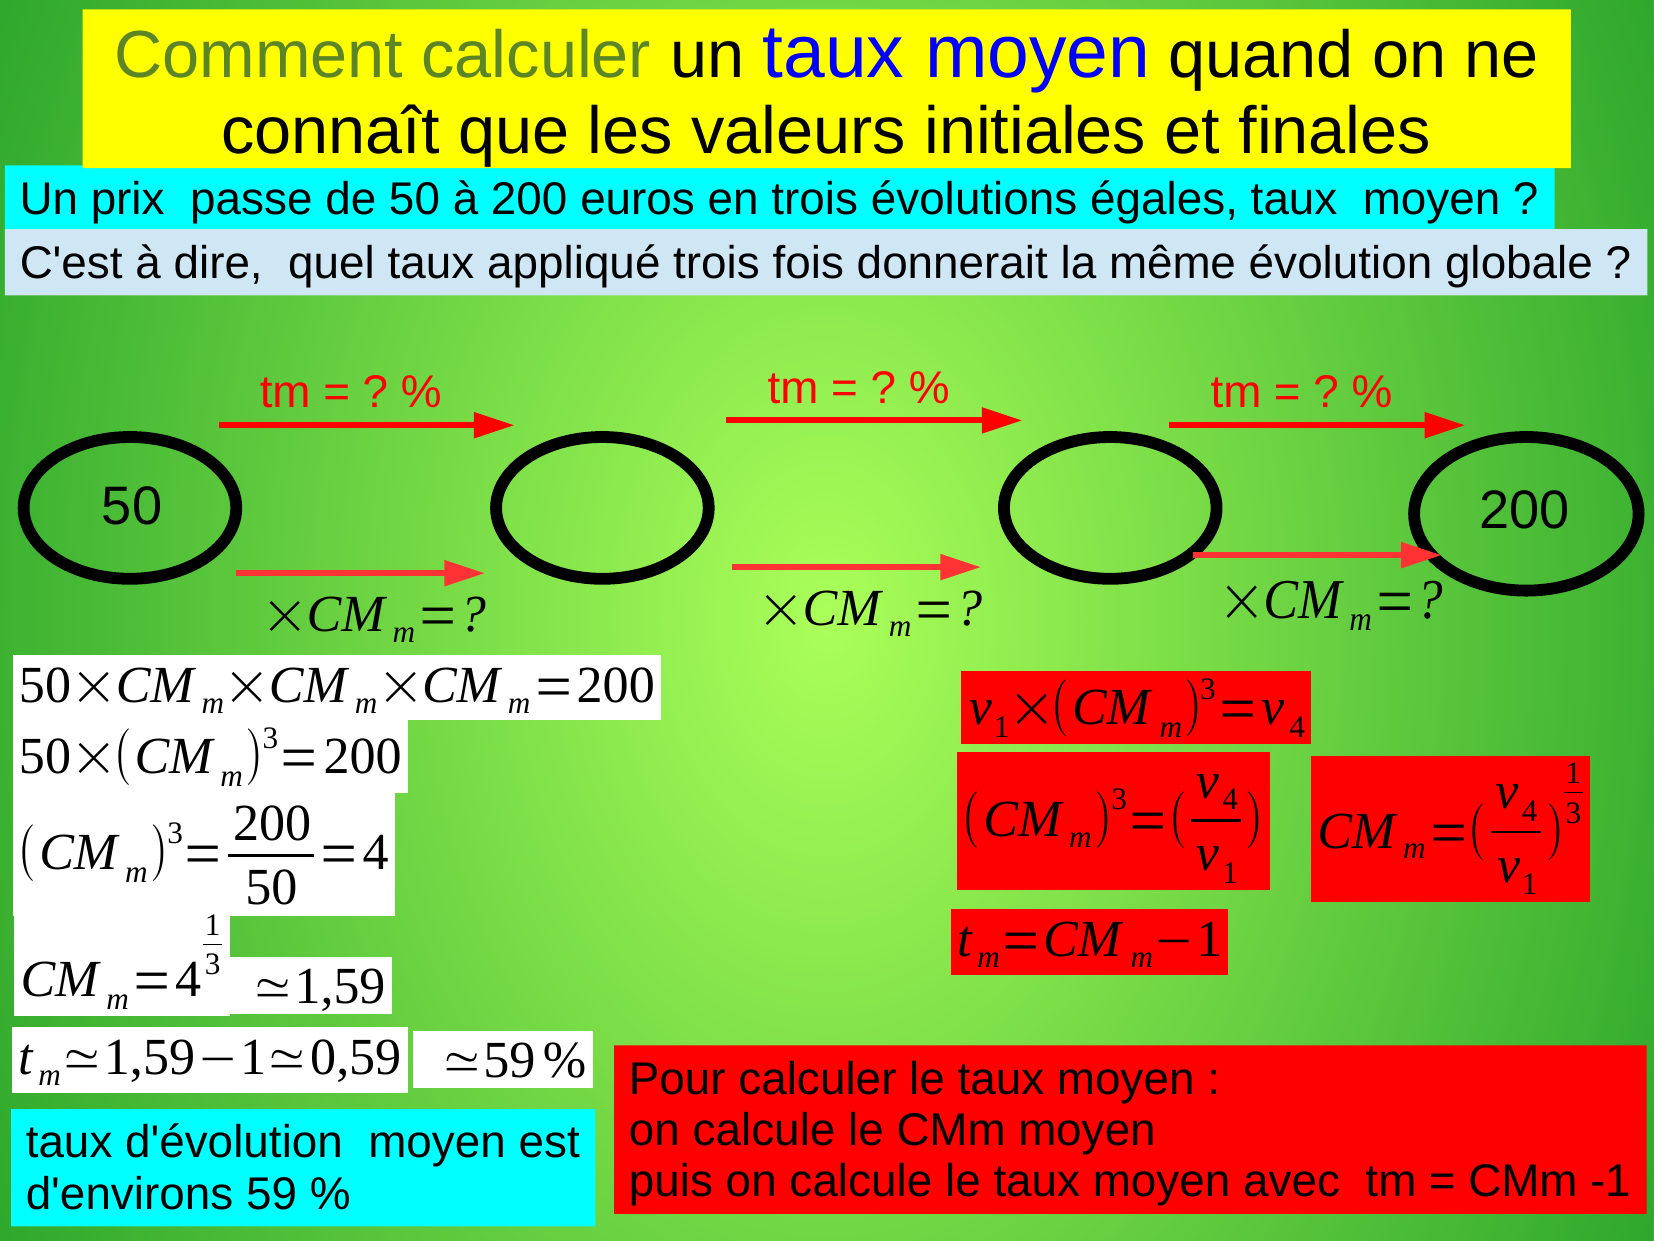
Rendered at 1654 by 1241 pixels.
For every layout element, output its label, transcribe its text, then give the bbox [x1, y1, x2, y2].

chart [956, 752, 1270, 891]
text_box Pour calculer le taux moyen : on calcule le CMm moyen puis on calcule le taux moyen avec tm = CMm -1 [614, 1045, 1647, 1214]
text_box 50 [87, 467, 178, 544]
title Comment calculer un taux moyen quand on ne connaît que les valeurs initiales et finales [82, 9, 1571, 169]
text_box tm = ? % [752, 354, 976, 421]
chart [1311, 755, 1591, 902]
chart [732, 578, 989, 645]
chart [1192, 567, 1450, 639]
chart [236, 585, 493, 651]
text_box Un prix passe de 50 à 200 euros en trois évolutions égales, taux moyen ? [4, 165, 1555, 229]
chart [950, 909, 1229, 975]
text_box C'est à dire, quel taux appliqué trois fois donnerait la même évolution globale ? [4, 229, 1648, 296]
chart [412, 1030, 593, 1089]
text_box tm = ? % [1195, 359, 1419, 426]
chart [961, 671, 1312, 745]
text_box 200 [1464, 472, 1585, 548]
text_box taux d'évolution moyen est d'environs 59 % [11, 1109, 596, 1227]
chart [11, 1027, 408, 1093]
text_box tm = ? % [245, 359, 468, 426]
chart [12, 655, 662, 1016]
